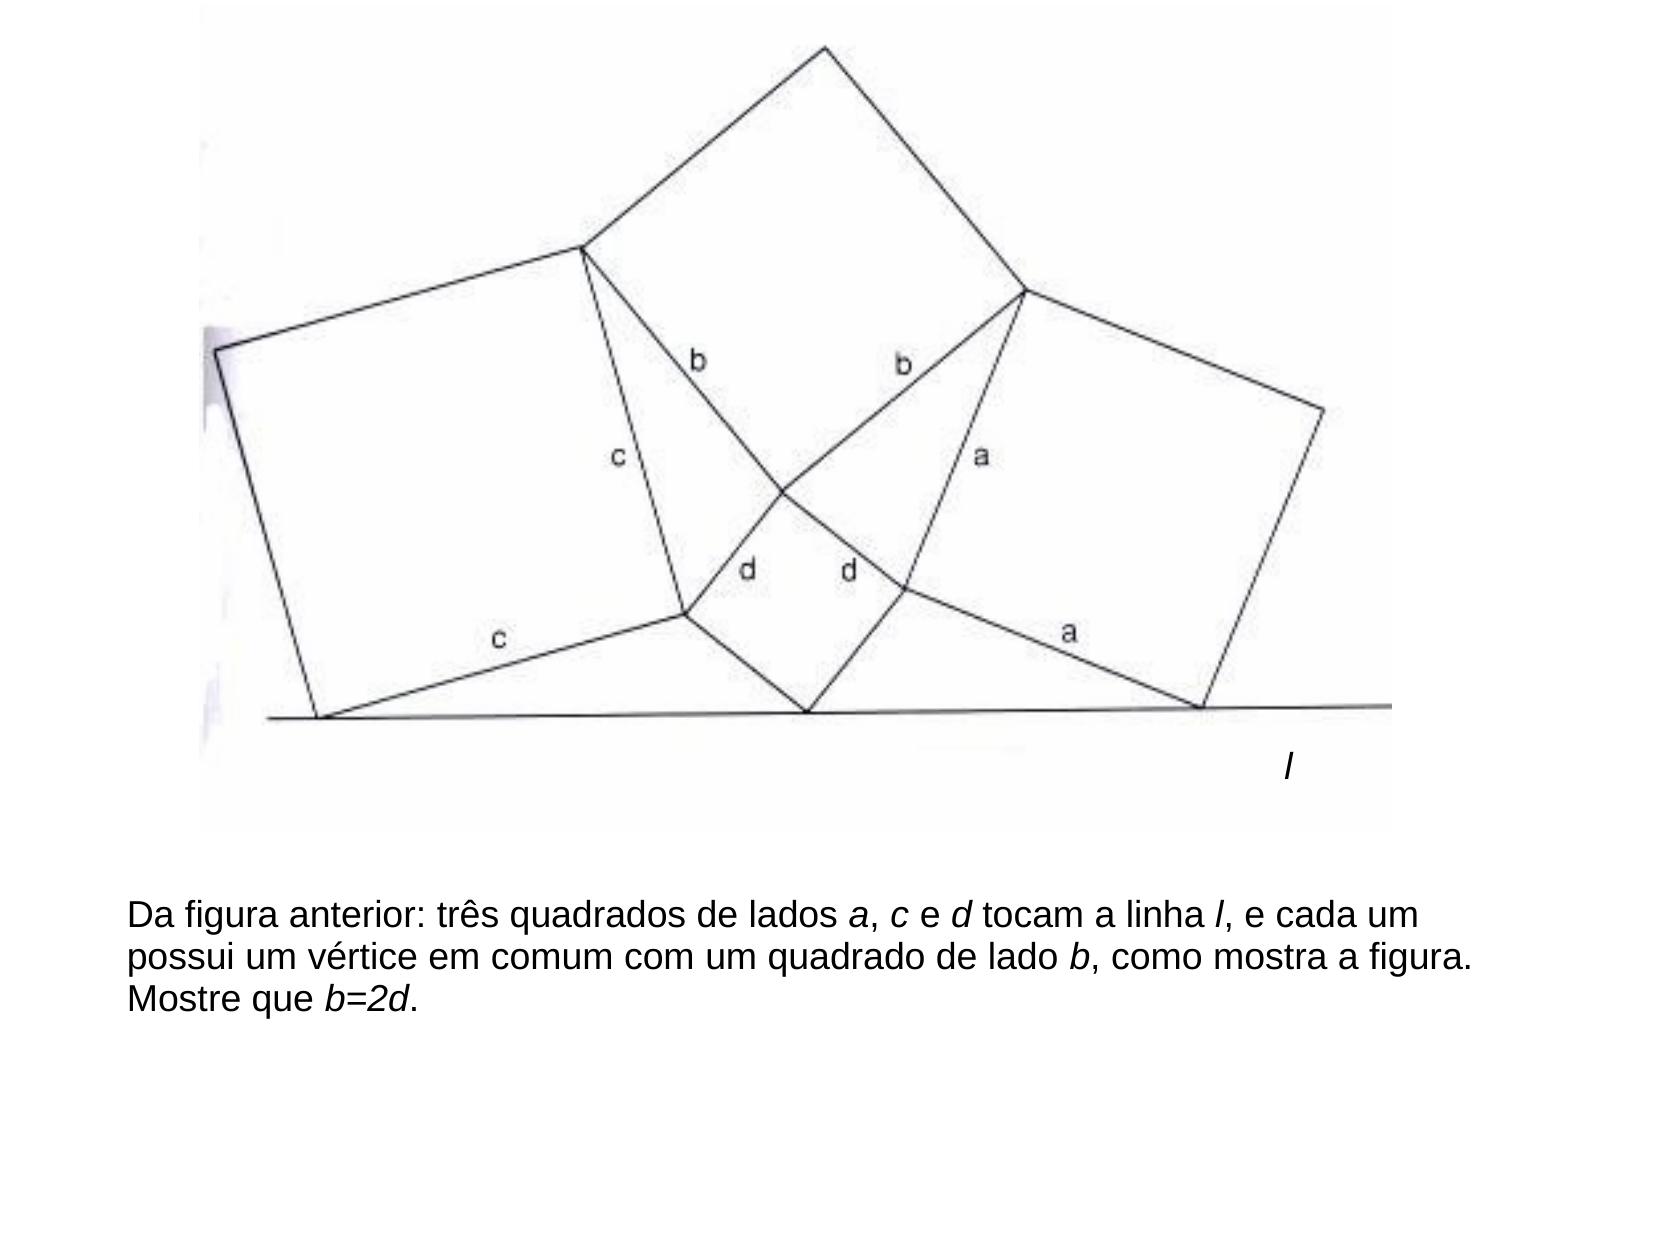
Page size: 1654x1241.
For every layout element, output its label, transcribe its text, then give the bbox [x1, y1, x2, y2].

text_box Da figura anterior: três quadrados de lados a, c e d tocam a linha l, e cada um possui um vértice em comum com um quadrado de lado b, como mostra a figura. Mostre que b=2d. [112, 885, 1489, 1027]
picture [199, 4, 1392, 832]
text_box l [1269, 738, 1308, 886]
